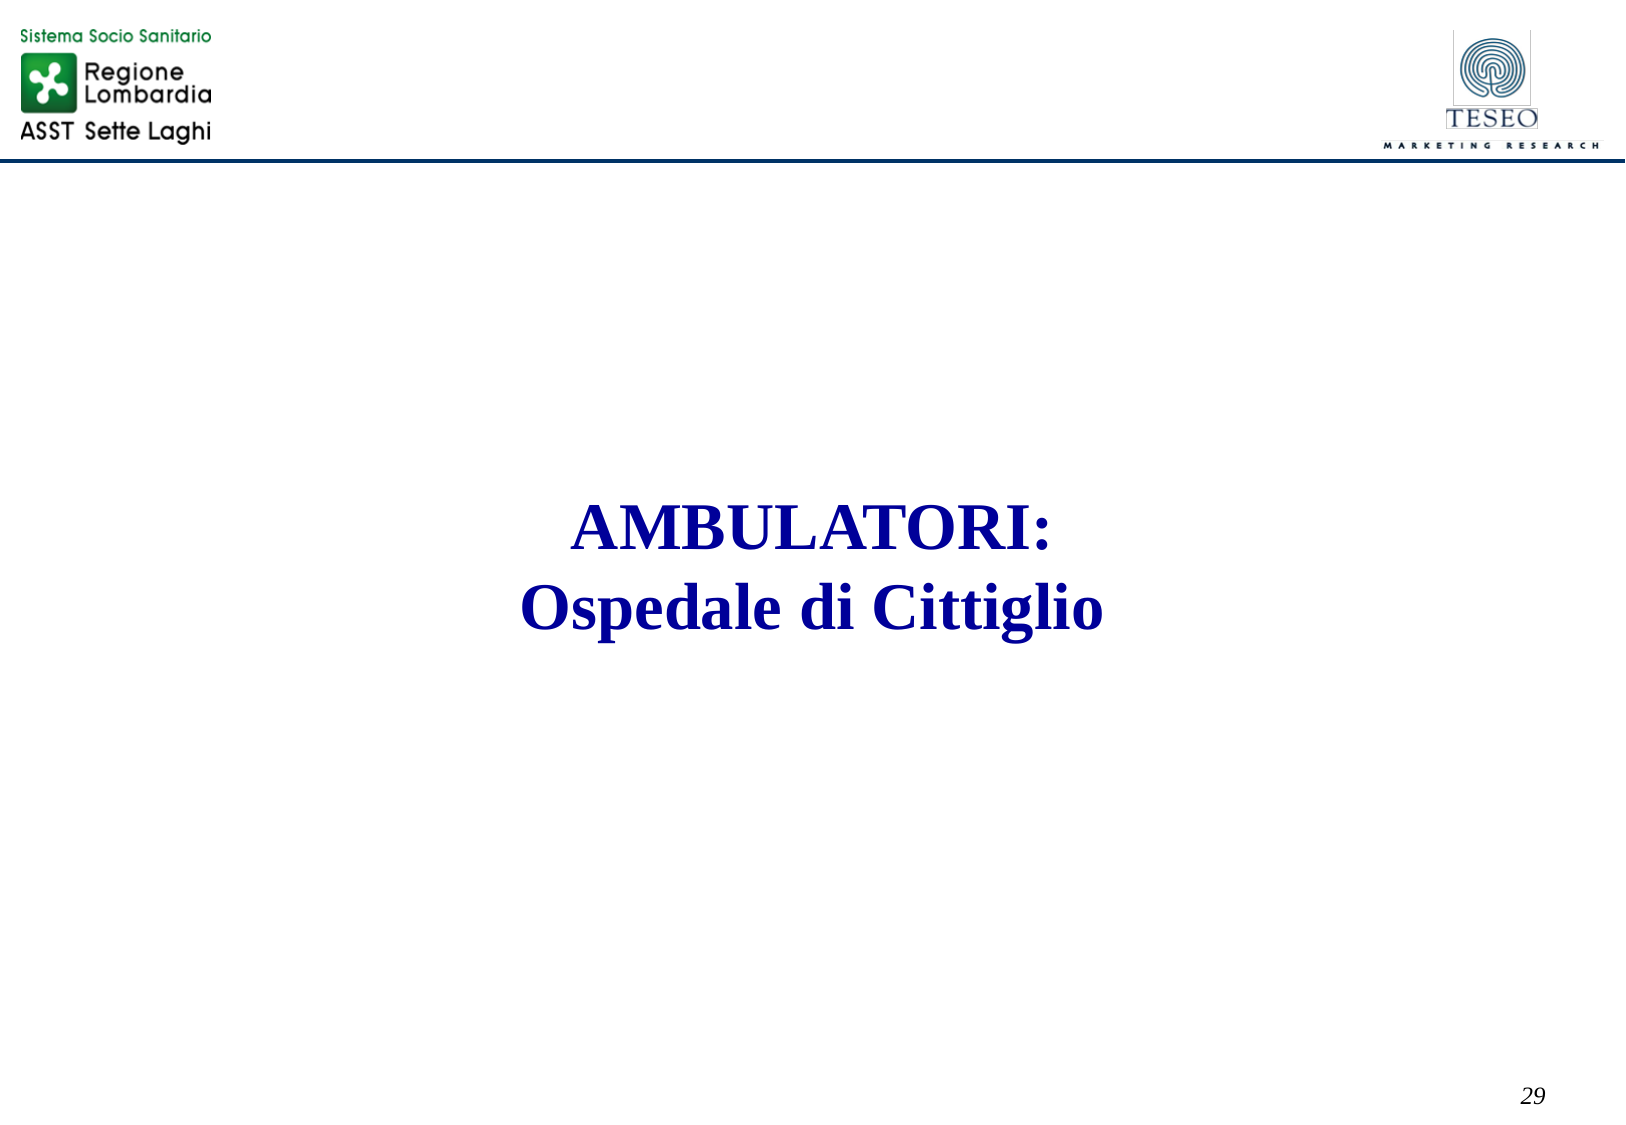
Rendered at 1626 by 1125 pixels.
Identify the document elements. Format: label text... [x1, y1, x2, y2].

picture [1381, 30, 1604, 149]
picture [21, 26, 211, 148]
text_box AMBULATORI: Ospedale di Cittiglio [121, 469, 1504, 657]
